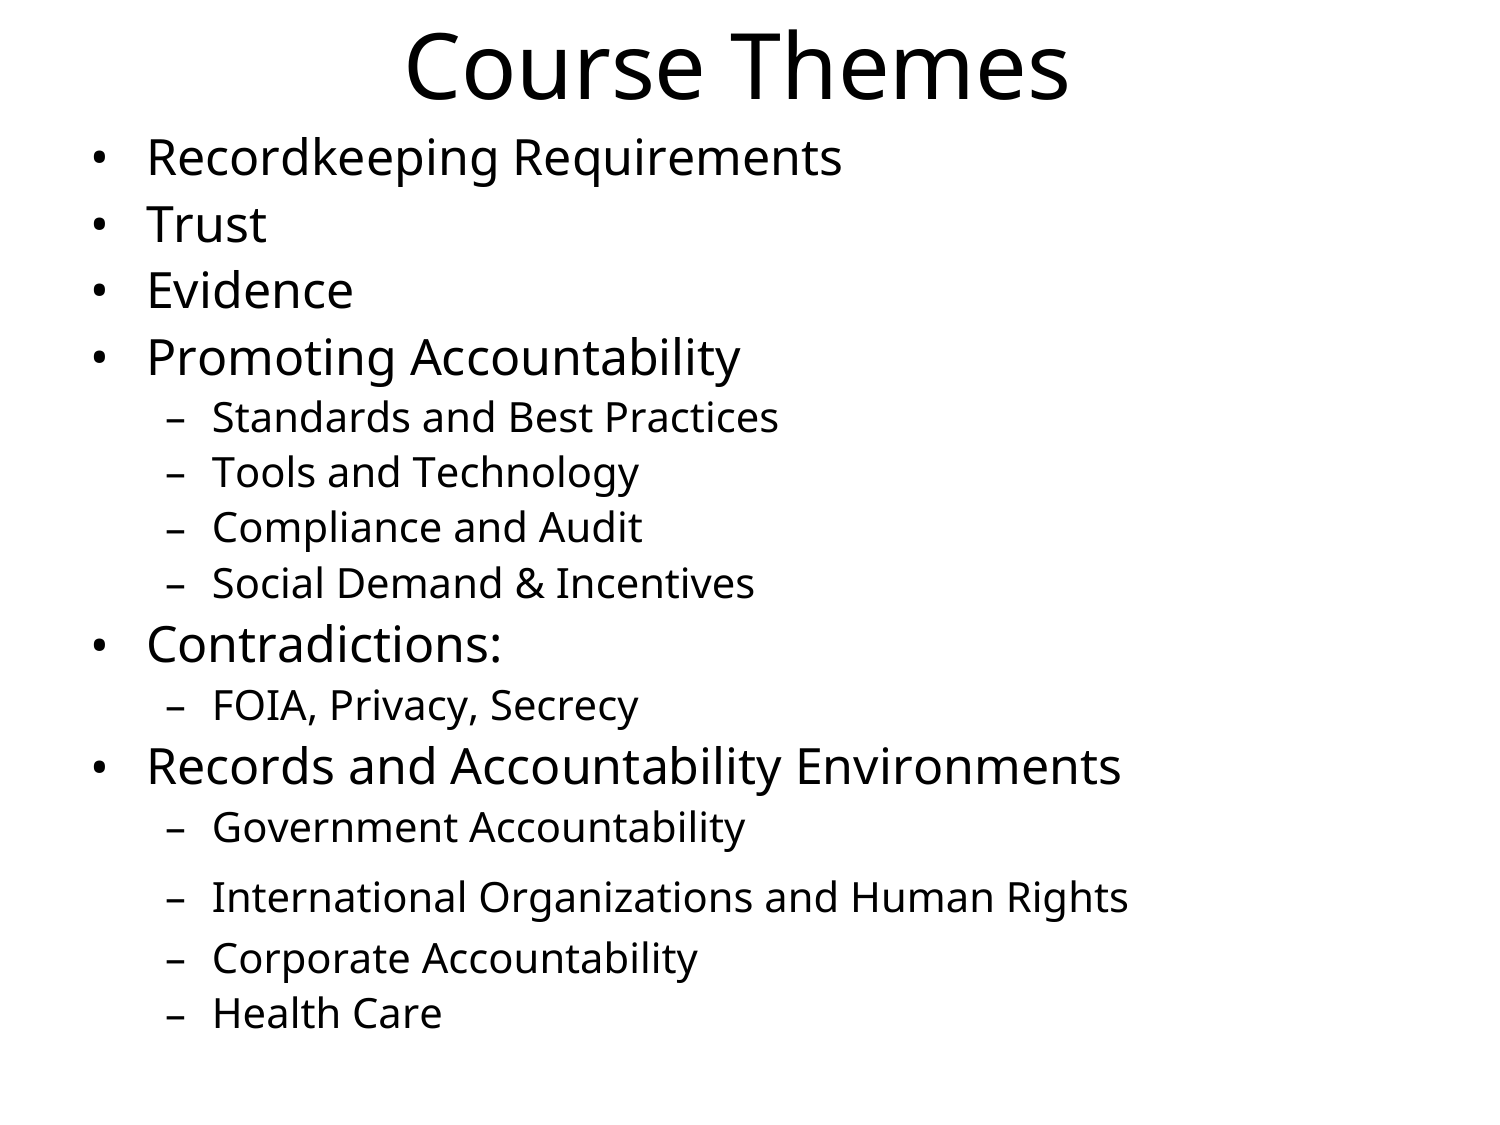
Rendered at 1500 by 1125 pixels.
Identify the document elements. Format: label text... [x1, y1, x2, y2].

title Course Themes [99, 0, 1375, 125]
list Recordkeeping Requirements Trust Evidence Promoting Accountability Standards and Best Practices Tools and Technology Compliance and Audit Social Demand & Incentives Contradictions: FOIA, Privacy, Secrecy Records and Accountability Environments Government Accountability International Organizations and Human Rights Corporate Accountability Health Care [75, 125, 1500, 1088]
